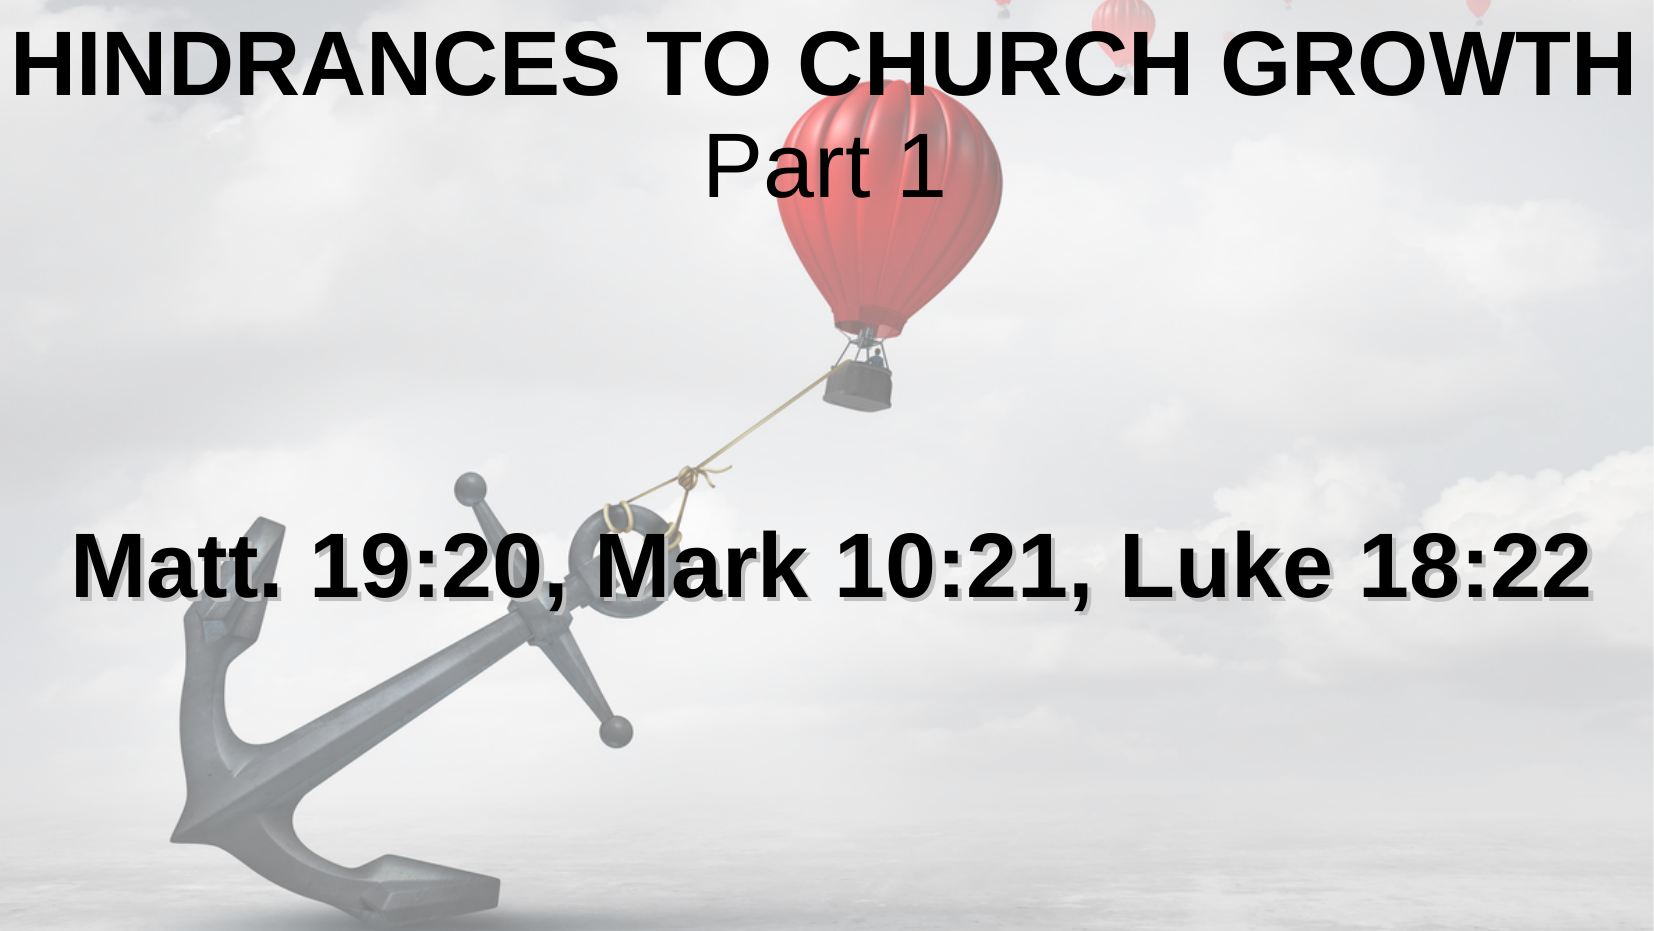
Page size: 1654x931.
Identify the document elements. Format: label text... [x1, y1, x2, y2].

picture [0, 0, 1654, 931]
subtitle Matt. 19:20, Mark 10:21, Luke 18:22 [45, 217, 1621, 915]
title HINDRANCES TO CHURCH GROWTH Part 1 [0, 12, 1651, 218]
